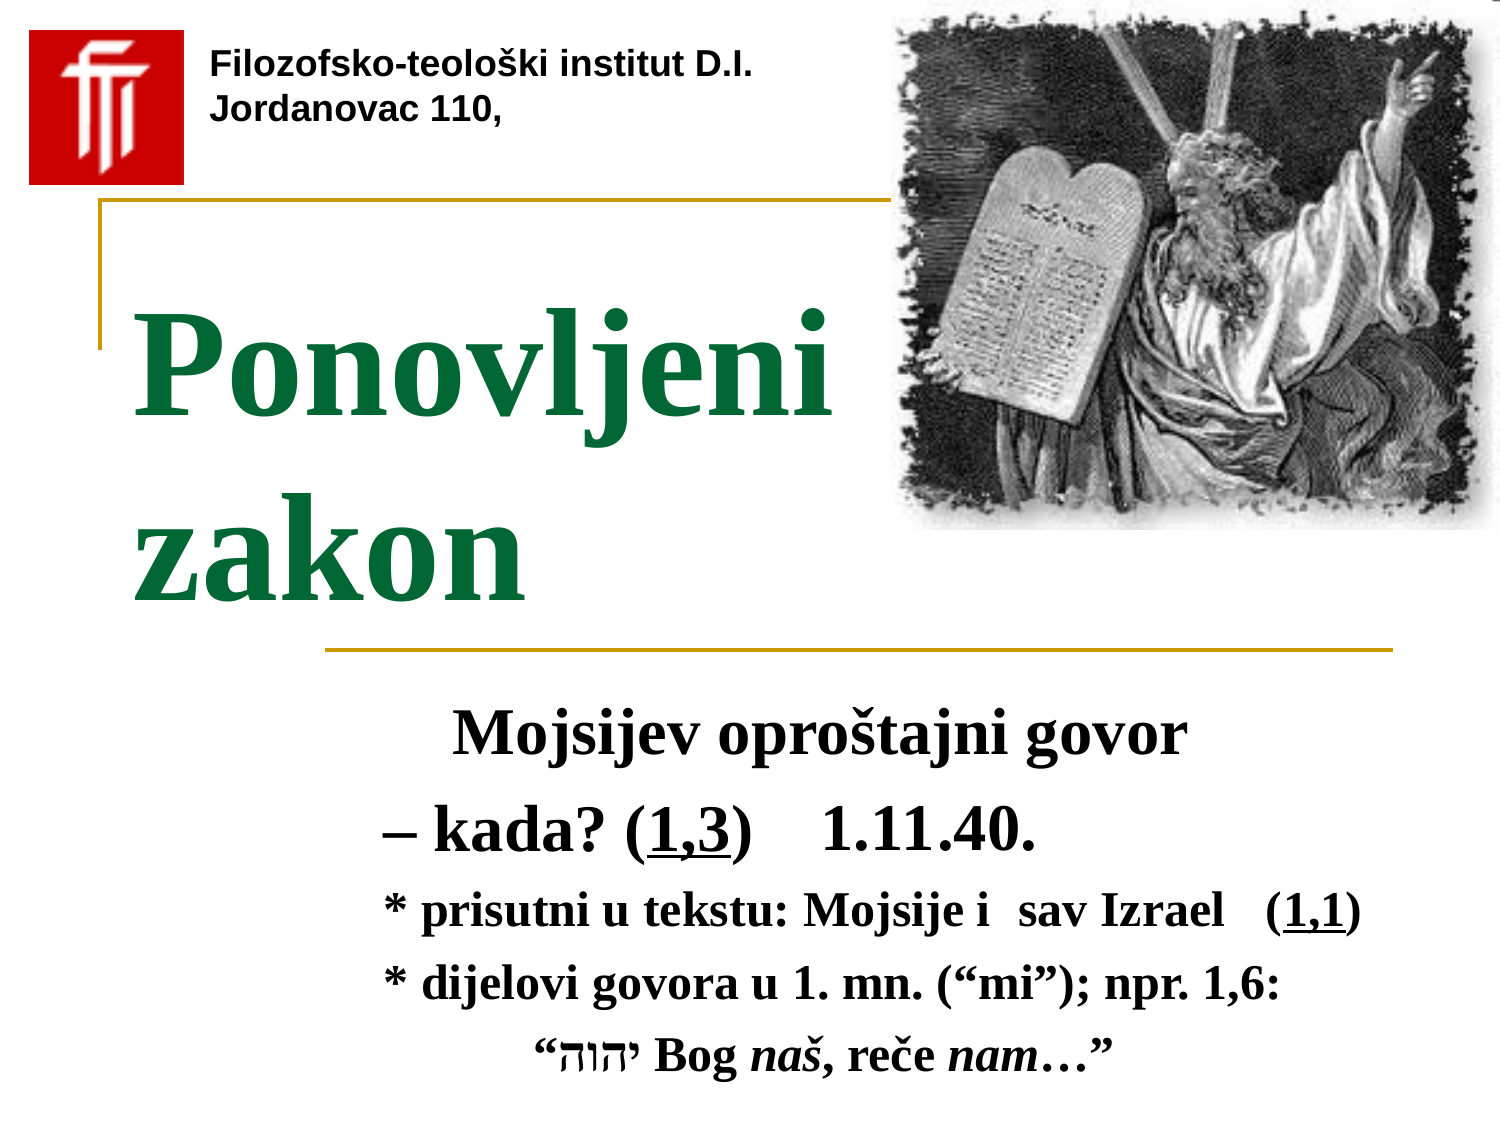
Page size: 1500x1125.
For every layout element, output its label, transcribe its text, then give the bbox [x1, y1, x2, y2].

text_box Filozofsko-teološki institut D.I. Jordanovac 110, [194, 30, 1048, 137]
subtitle Mojsijev oproštajni govor – kada? (1,3) * prisutni u tekstu: Mojsije i (1,1) * dijelovi govora u 1. mn. (“mi”); npr. 1,6: “יהוה Bog naš, reče nam…” [218, 680, 1441, 1125]
title Ponovljeni zakon [117, 253, 986, 607]
text_box 1.11.40. [805, 775, 1164, 872]
text_box sav Izrael [1003, 868, 1345, 945]
picture [29, 30, 184, 185]
picture [891, 0, 1500, 530]
